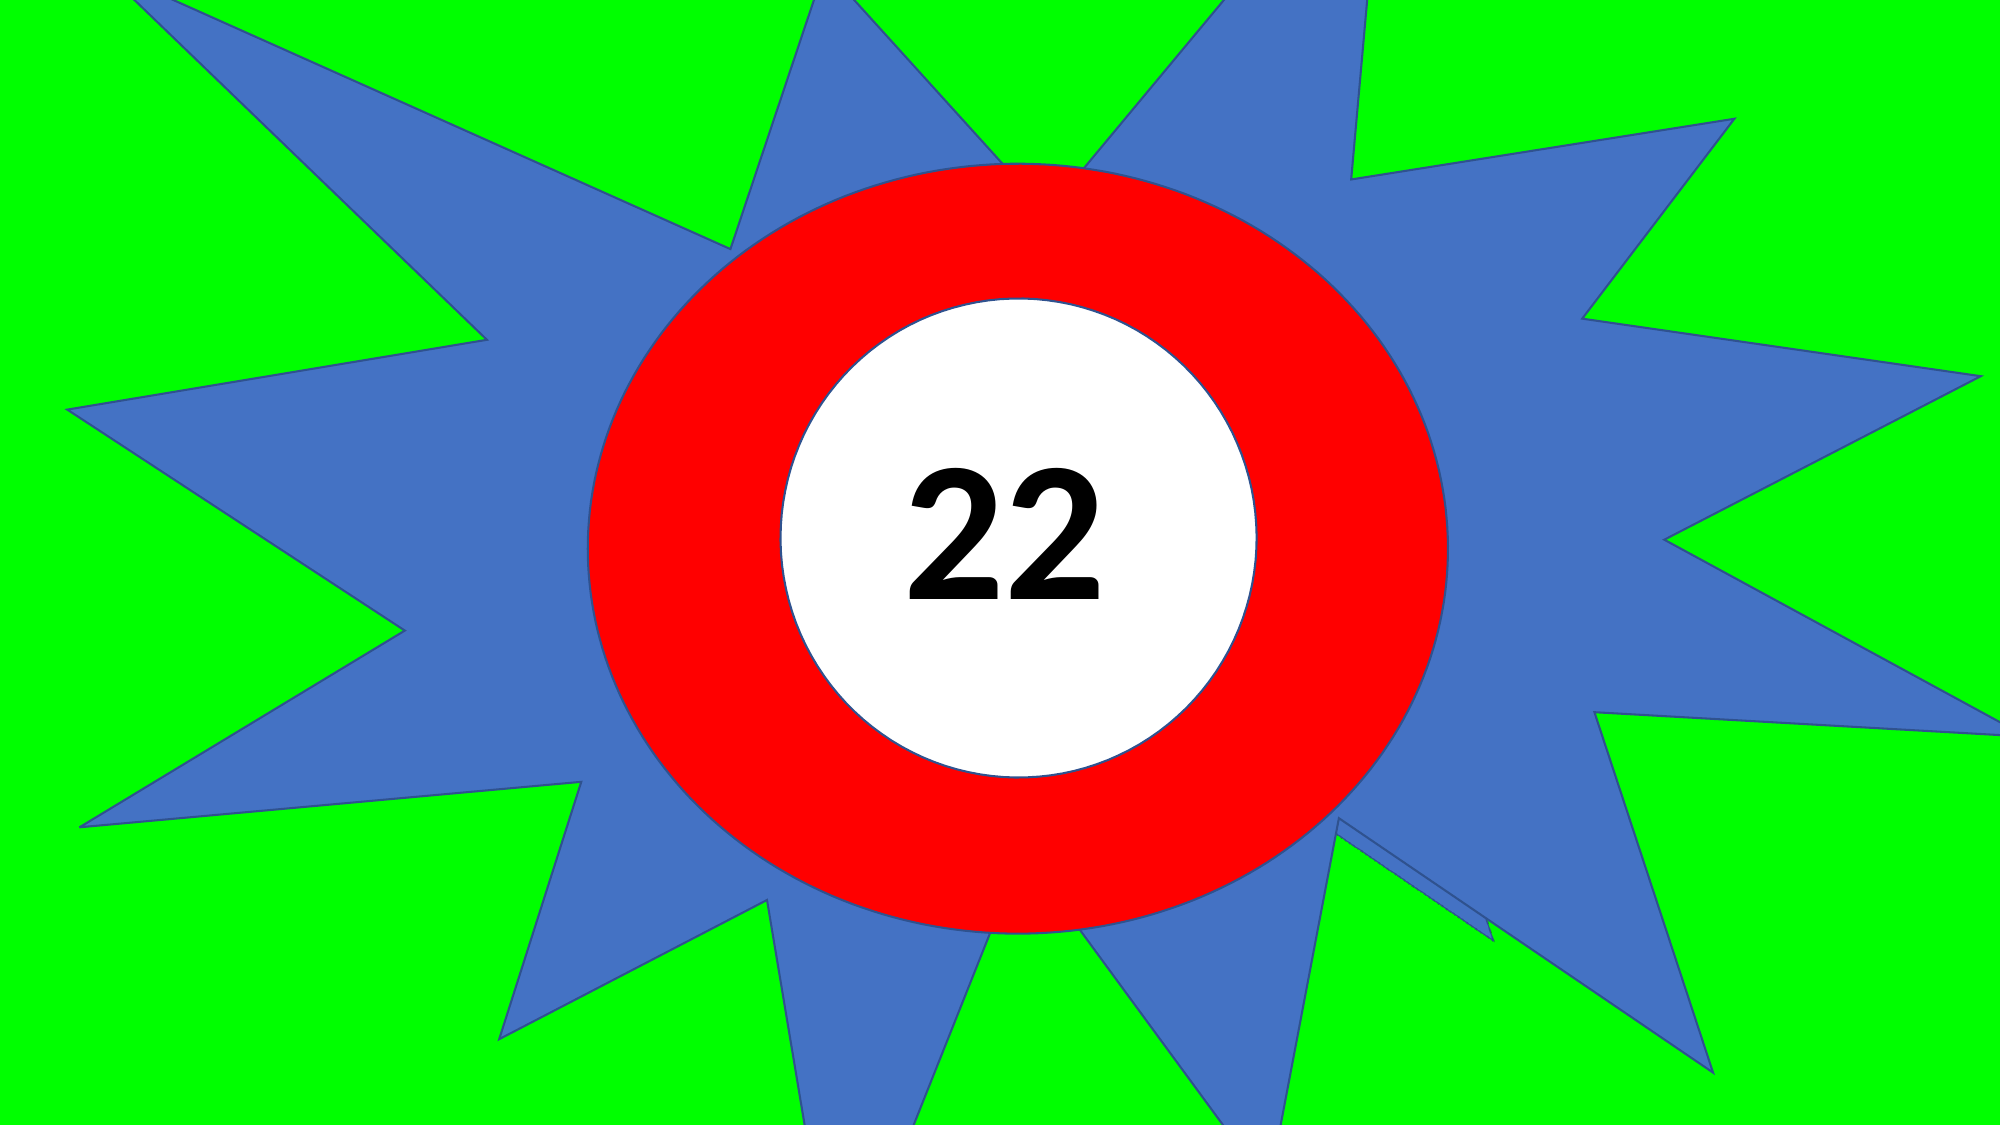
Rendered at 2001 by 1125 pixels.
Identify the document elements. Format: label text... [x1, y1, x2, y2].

text_box 22 [888, 391, 1206, 650]
picture [1584, 128, 1729, 339]
picture [1281, 713, 1729, 1125]
picture [1352, 0, 1729, 179]
picture [271, 133, 485, 375]
picture [271, 0, 813, 248]
picture [856, 0, 1223, 168]
picture [915, 930, 1222, 1125]
picture [271, 783, 804, 1125]
text_box [67, 0, 2000, 1125]
picture [271, 544, 403, 710]
picture [1666, 507, 1729, 574]
